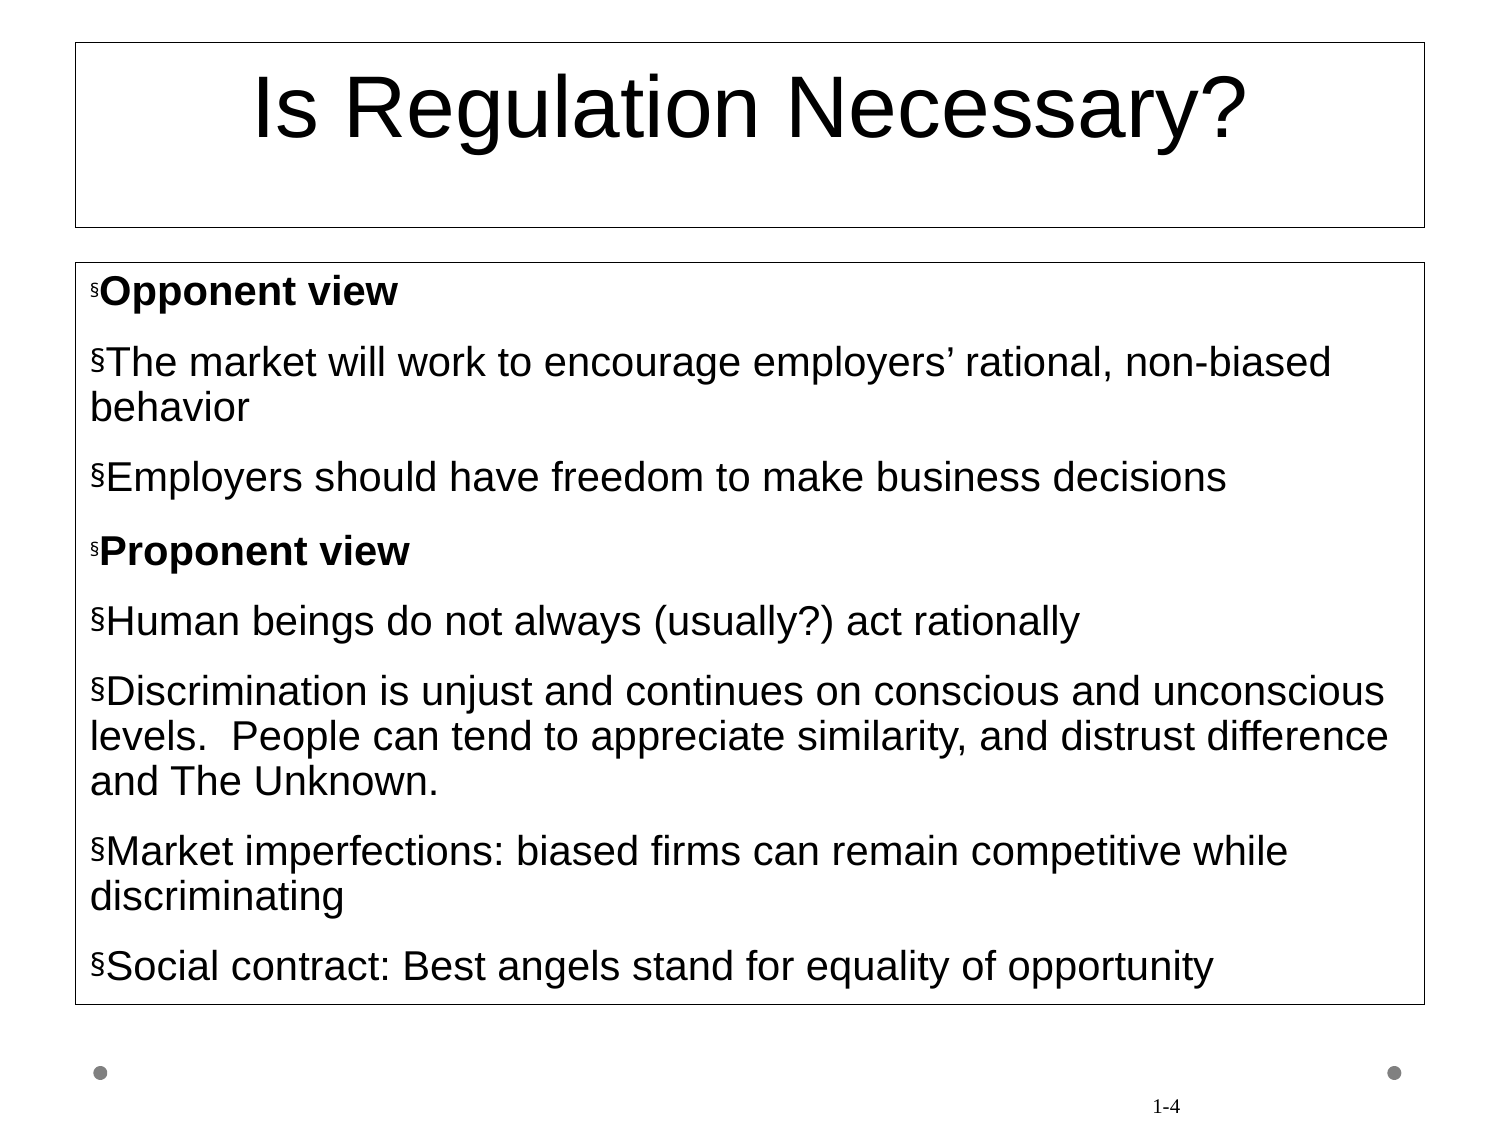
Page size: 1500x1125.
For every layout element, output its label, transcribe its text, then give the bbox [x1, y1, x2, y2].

list Opponent view The market will work to encourage employers’ rational, non-biased behavior Employers should have freedom to make business decisions Proponent view Human beings do not always (usually?) act rationally Discrimination is unjust and continues on conscious and unconscious levels. People can tend to appreciate similarity, and distrust difference and The Unknown. Market imperfections: biased firms can remain competitive while discriminating Social contract: Best angels stand for equality of opportunity [75, 262, 1425, 1005]
title Is Regulation Necessary? [75, 42, 1425, 228]
